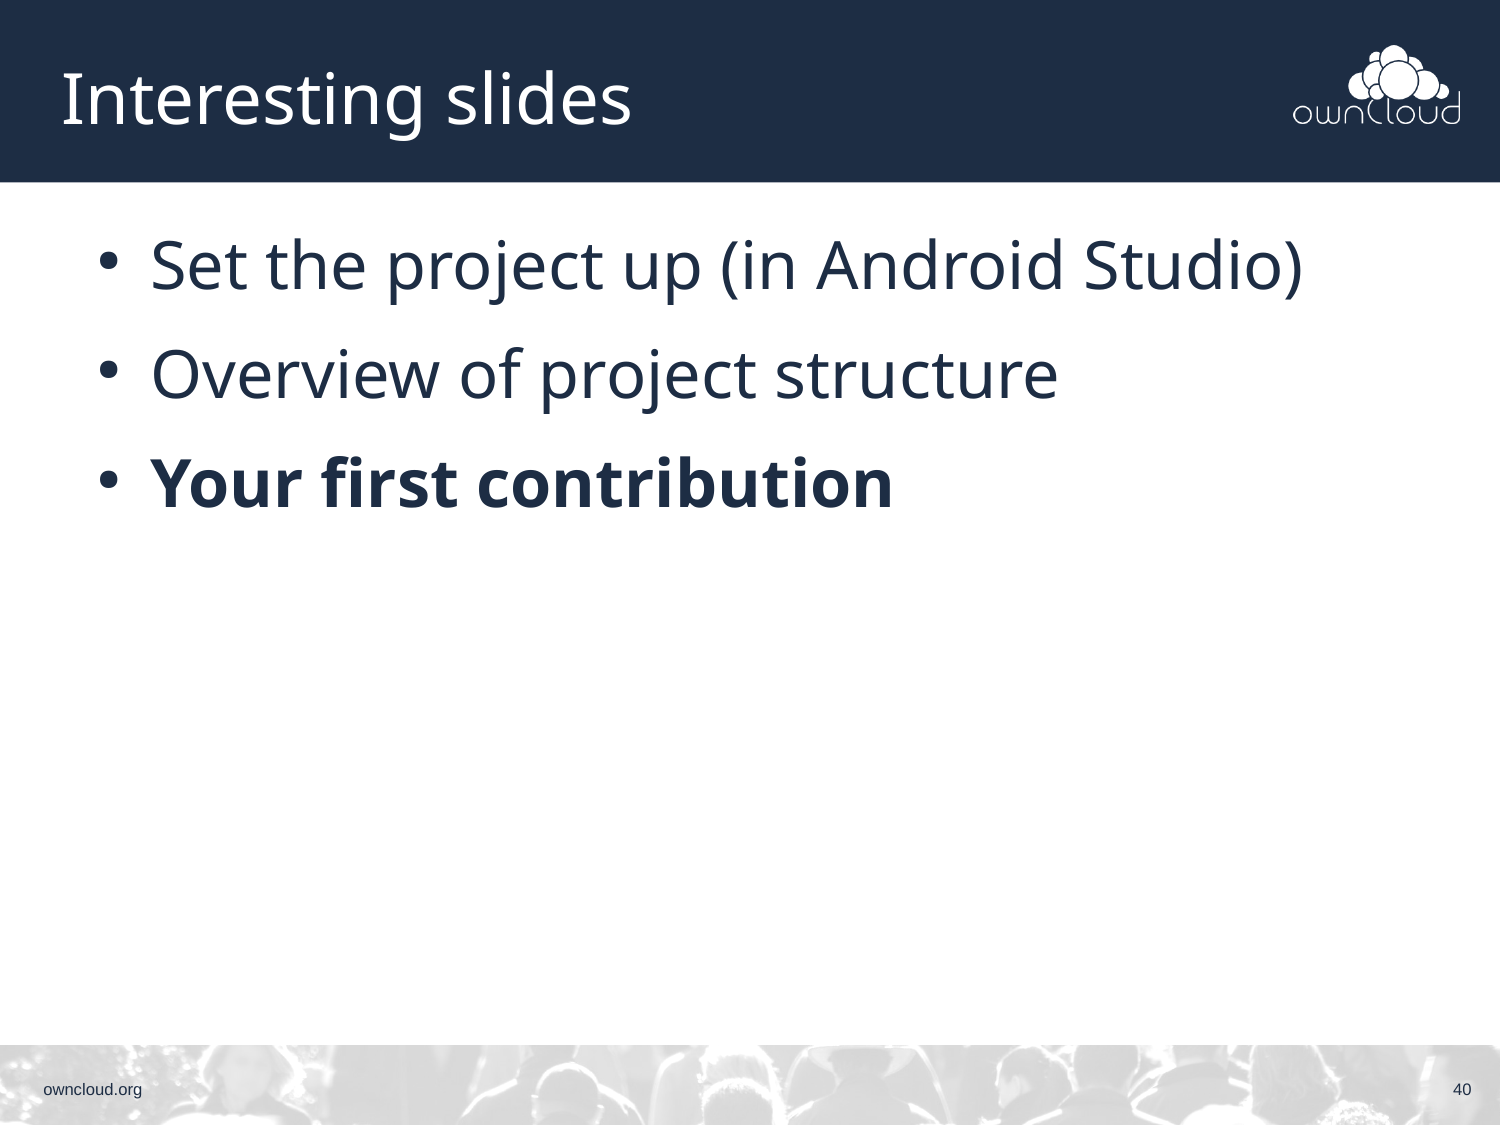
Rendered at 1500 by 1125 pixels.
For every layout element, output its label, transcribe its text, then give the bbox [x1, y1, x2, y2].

title Interesting slides [46, 5, 1258, 187]
list Set the project up (in Android Studio) Overview of project structure Your first contribution [46, 214, 1465, 1026]
picture [1293, 45, 1460, 124]
picture [0, 1045, 1500, 1125]
